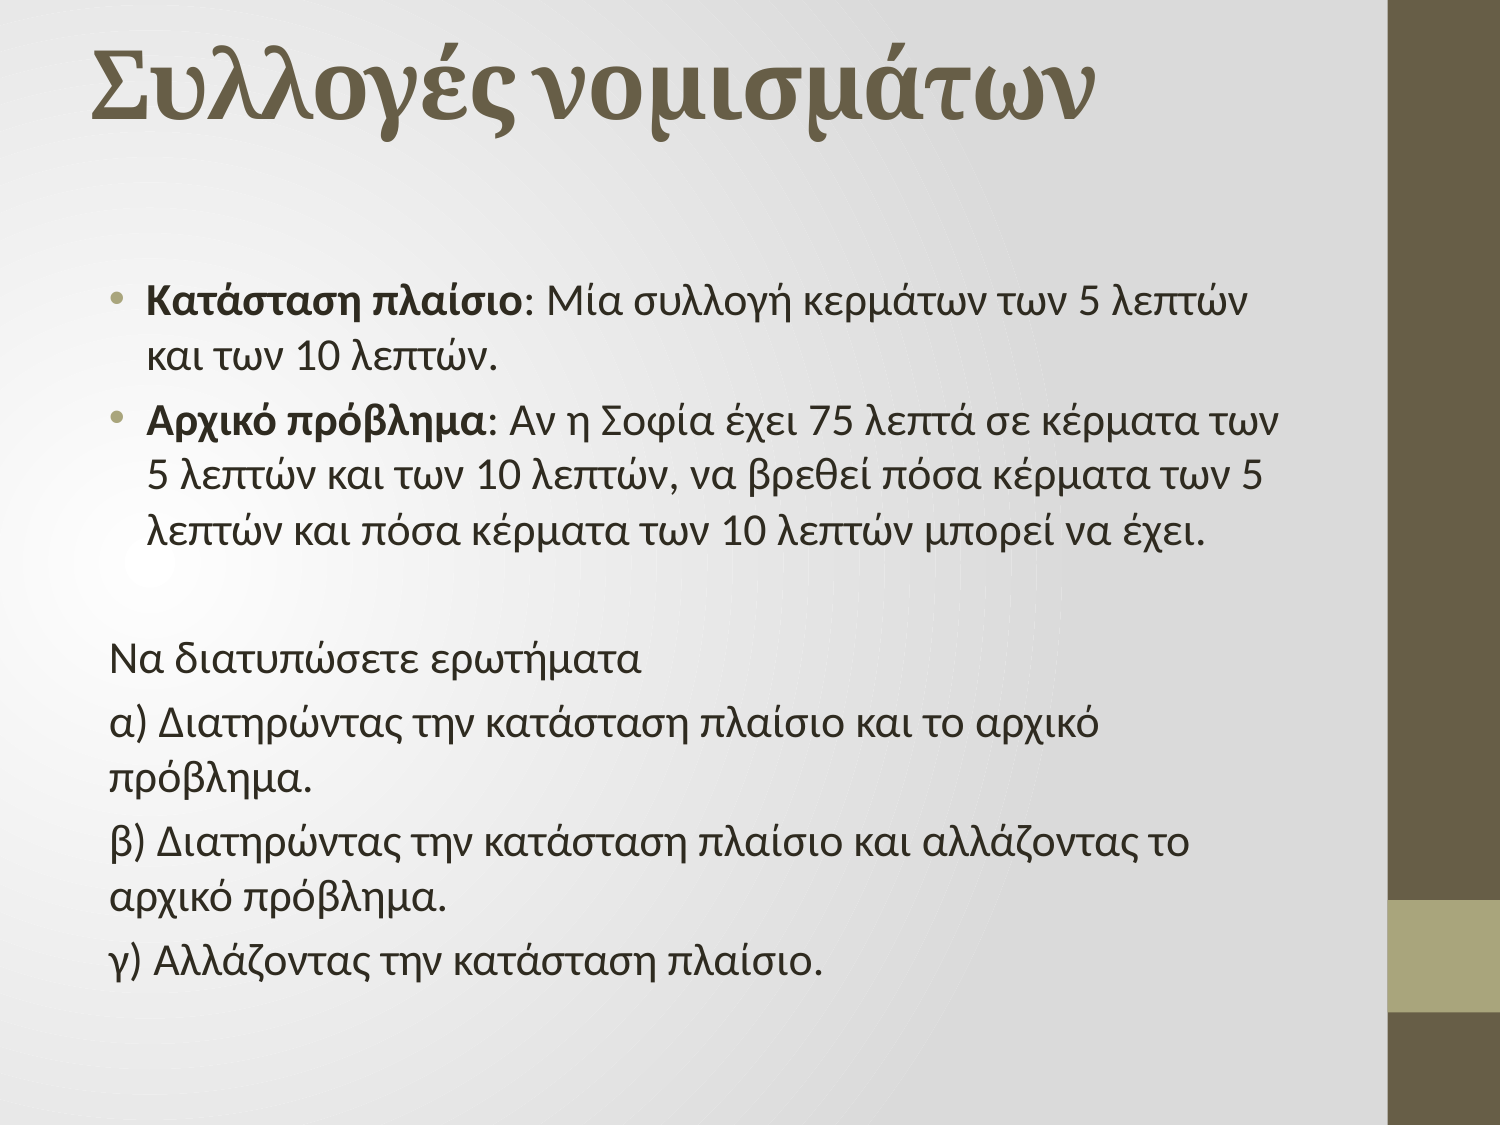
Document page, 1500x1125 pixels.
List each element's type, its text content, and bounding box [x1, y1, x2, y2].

title Συλλογές νομισμάτων [75, 45, 1325, 233]
list Κατάσταση πλαίσιο: Μία συλλογή κερμάτων των 5 λεπτών και των 10 λεπτών. Αρχικό πρόβλημα: Αν η Σοφία έχει 75 λεπτά σε κέρματα των 5 λεπτών και των 10 λεπτών, να βρεθεί πόσα κέρματα των 5 λεπτών και πόσα κέρματα των 10 λεπτών μπορεί να έχει. Να διατυπώσετε ερωτήματα α) Διατηρώντας την κατάσταση πλαίσιο και το αρχικό πρόβλημα. β) Διατηρώντας την κατάσταση πλαίσιο και αλλάζοντας το αρχικό πρόβλημα. γ) Αλλάζοντας την κατάσταση πλαίσιο. [75, 262, 1325, 1050]
